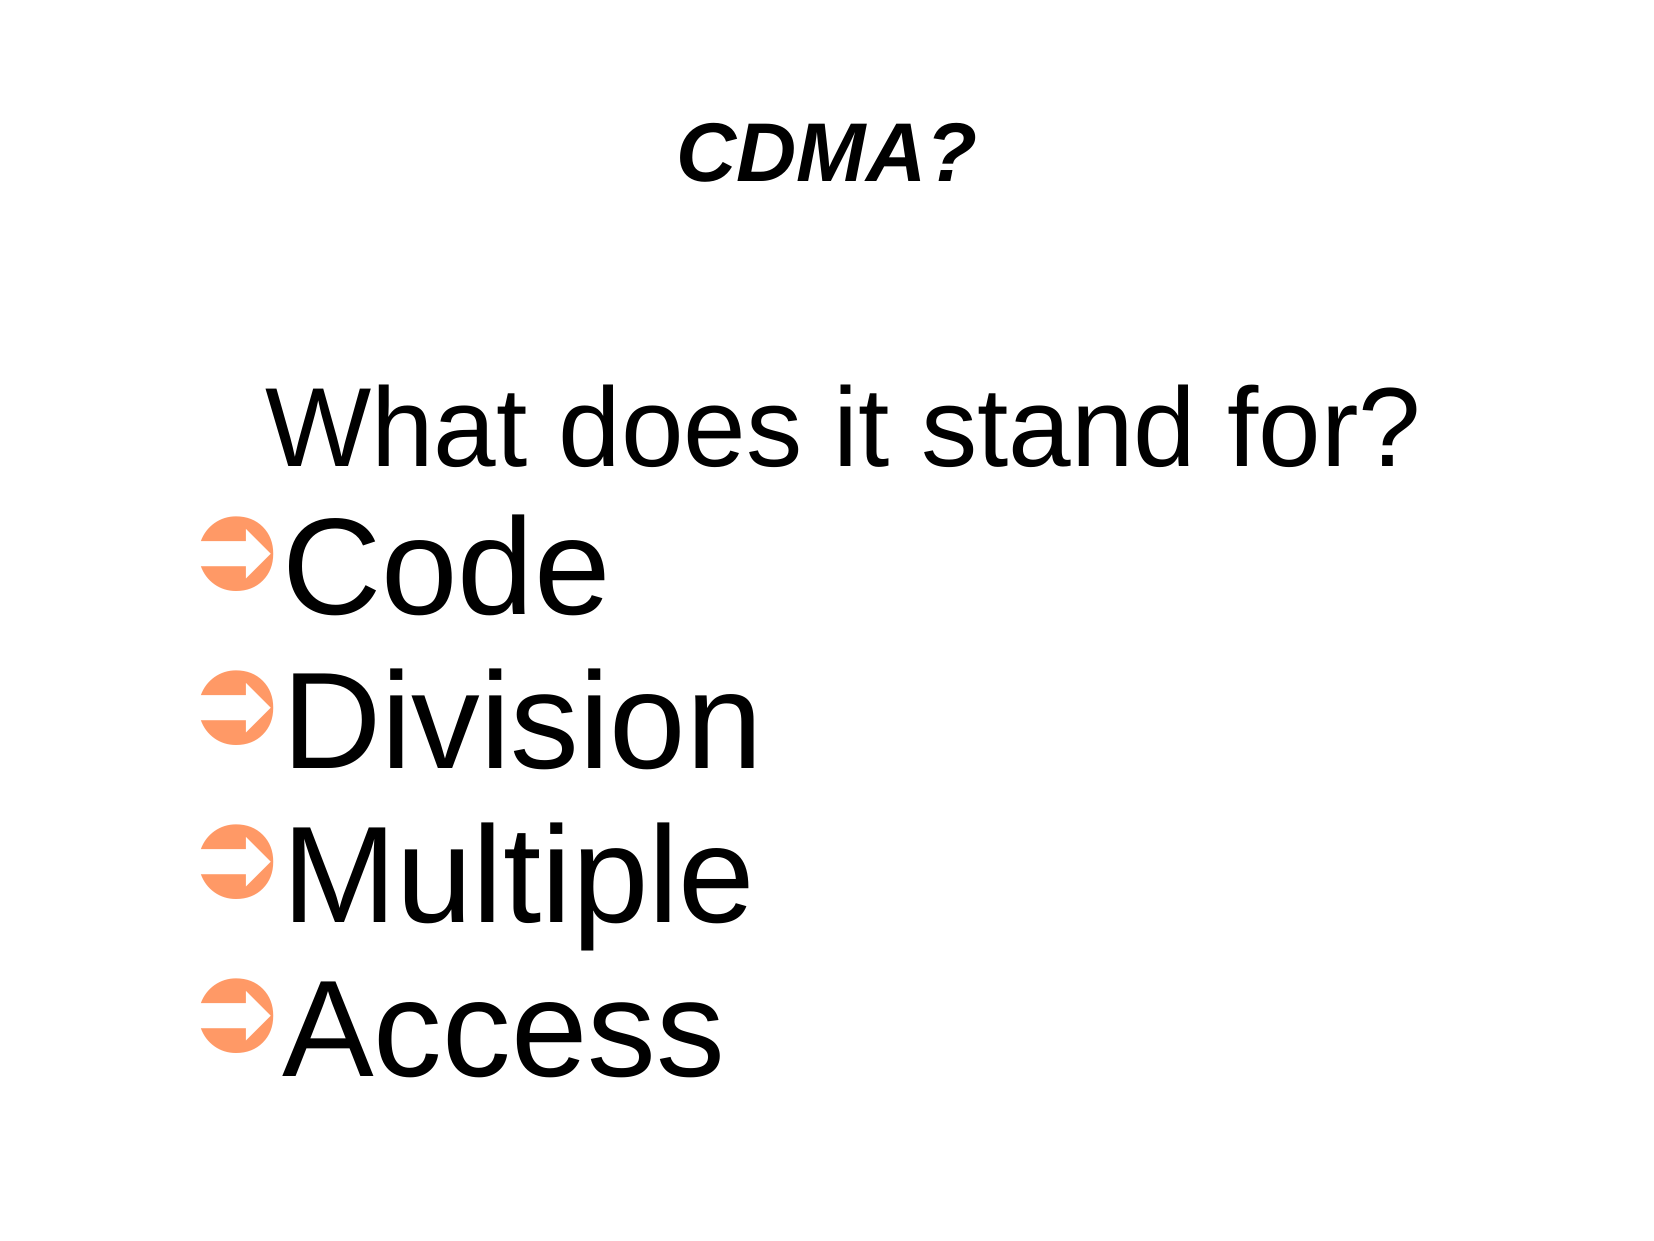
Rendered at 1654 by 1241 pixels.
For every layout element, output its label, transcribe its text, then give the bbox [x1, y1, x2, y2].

title CDMA? [82, 49, 1571, 257]
list What does it stand for? Code Division Multiple Access [178, 364, 1570, 1147]
